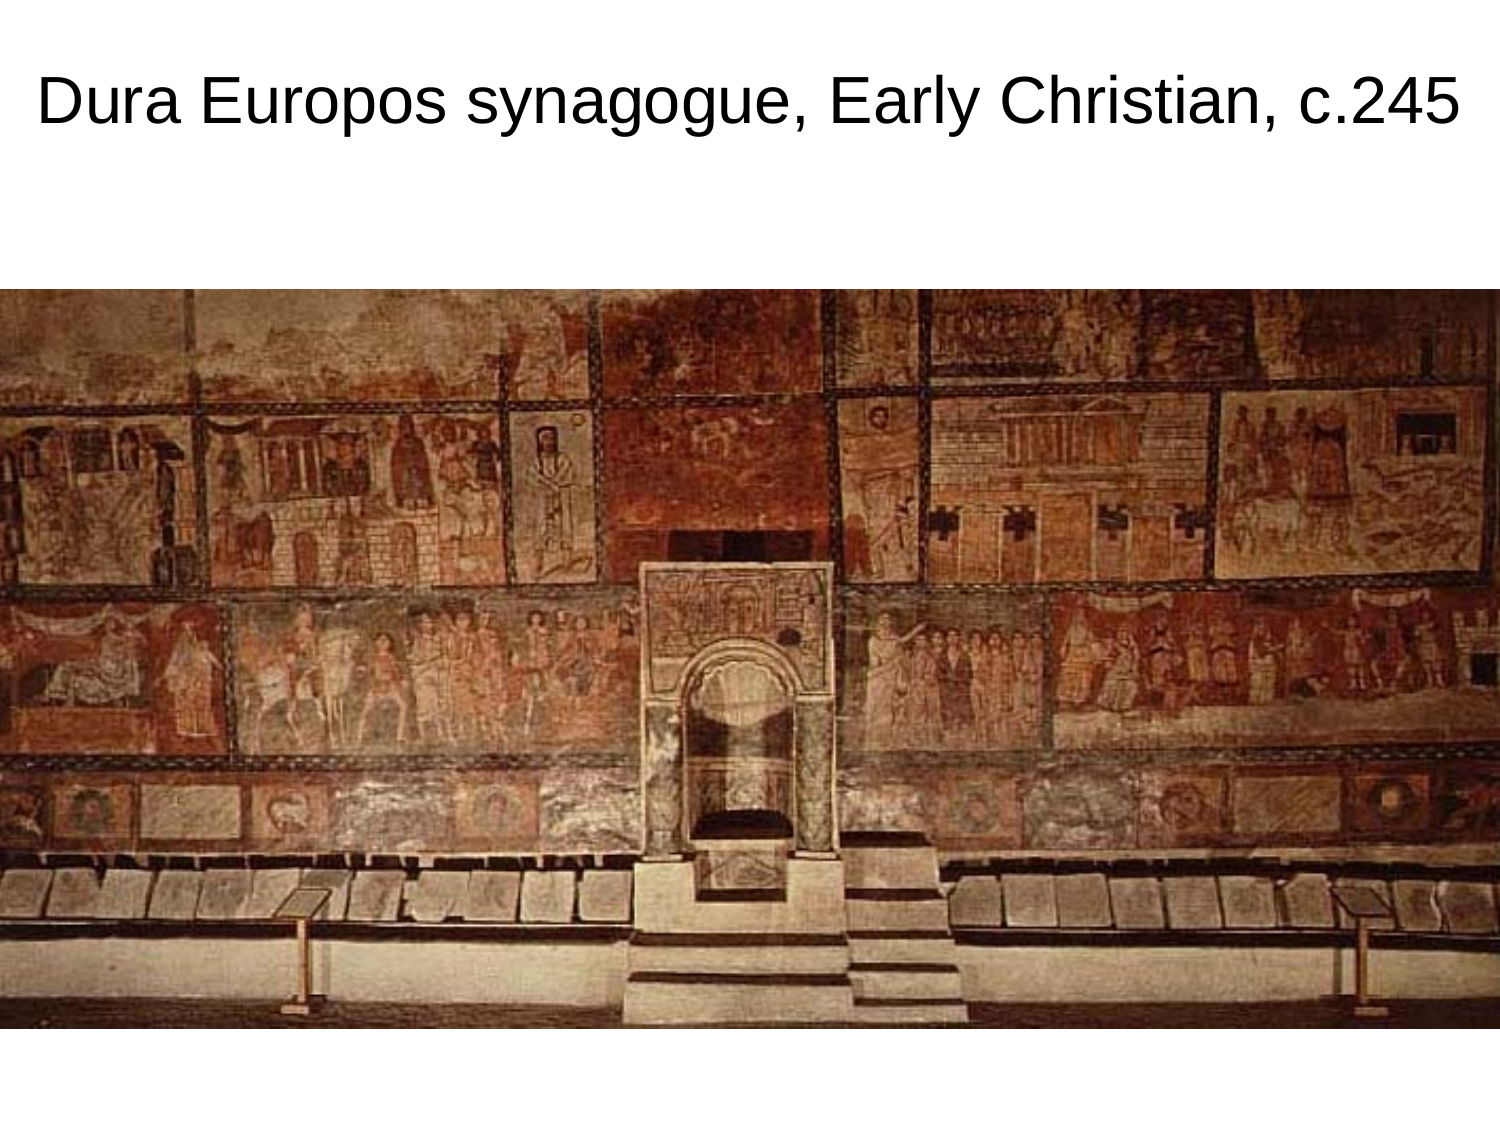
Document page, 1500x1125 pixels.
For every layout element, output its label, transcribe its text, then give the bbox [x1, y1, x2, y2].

title Dura Europos synagogue, Early Christian, c.245 [0, 0, 1500, 201]
picture [0, 289, 1500, 1029]
